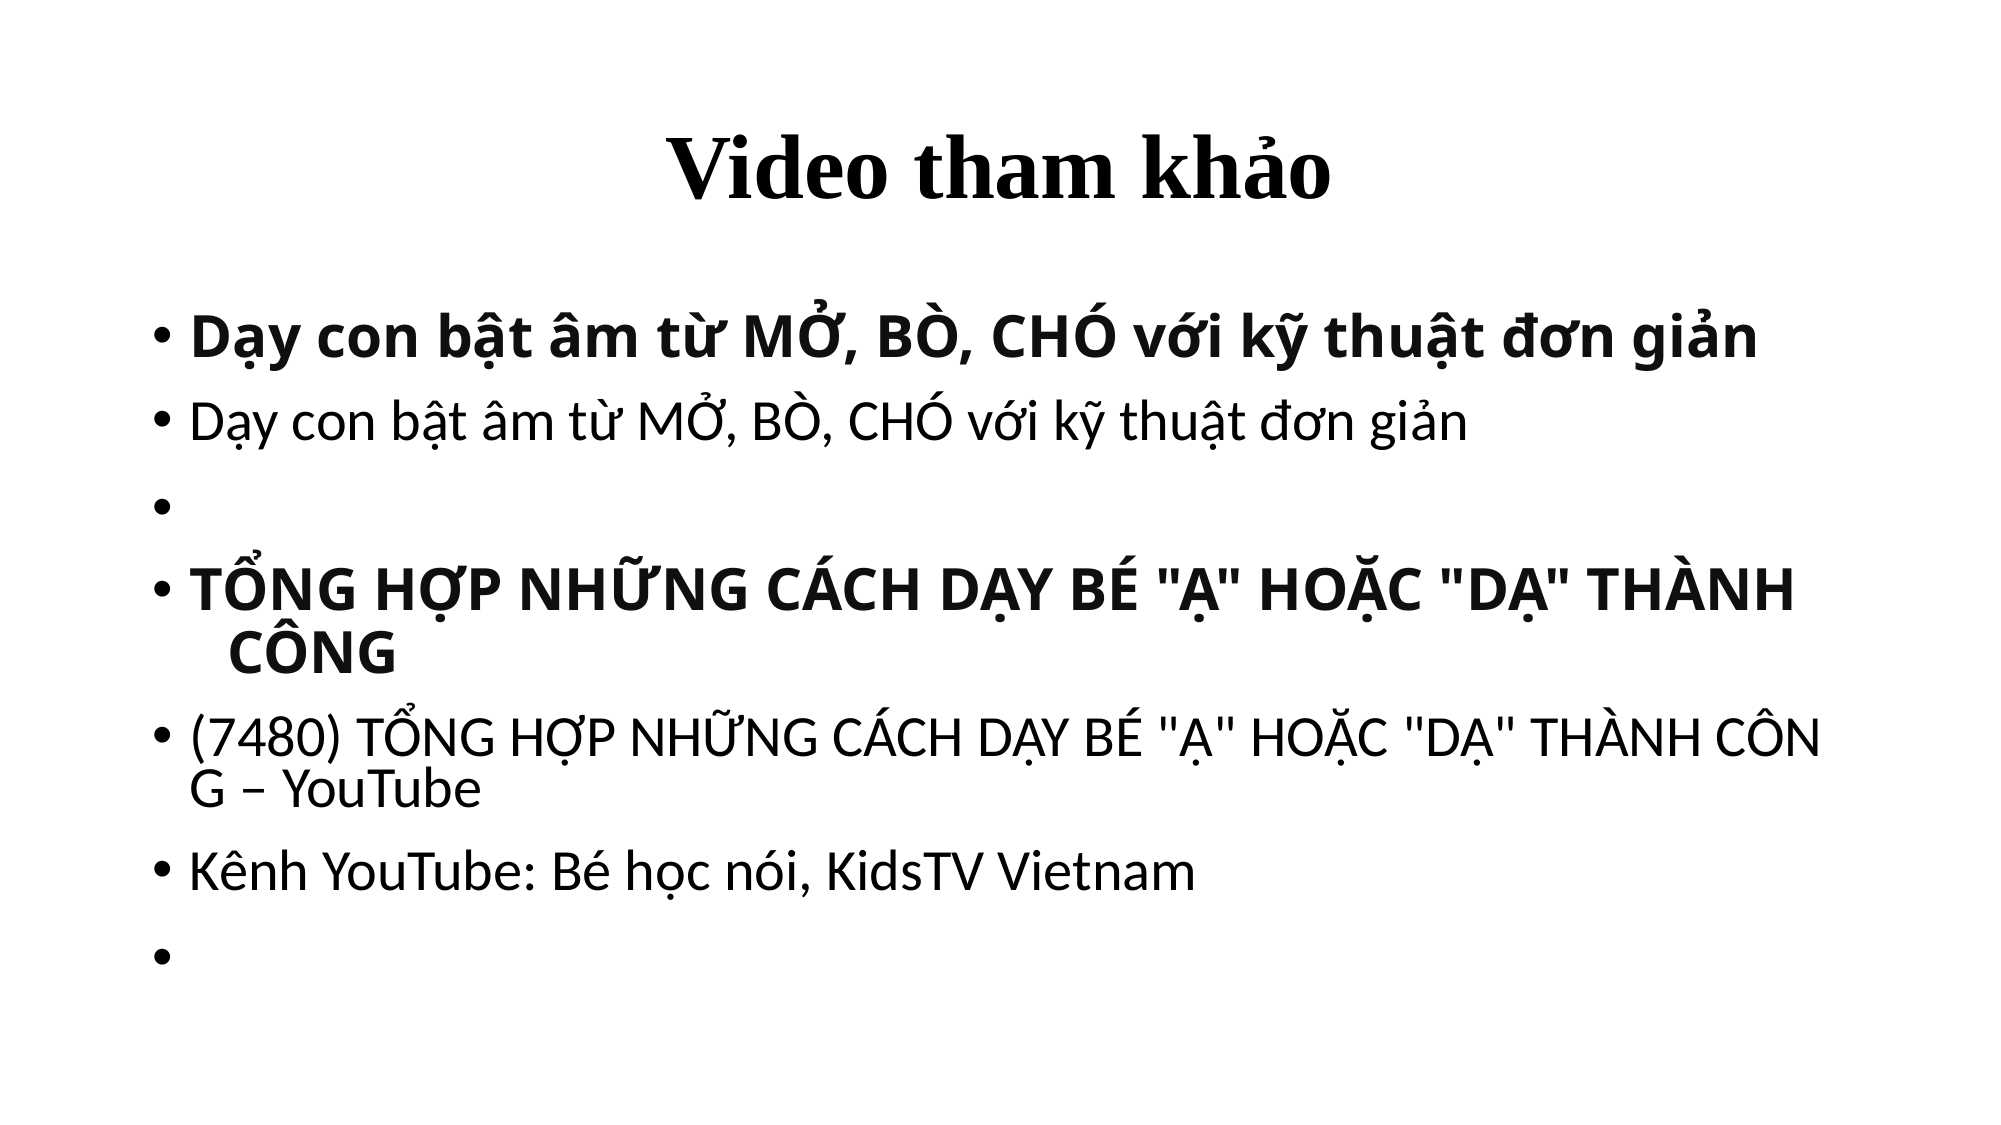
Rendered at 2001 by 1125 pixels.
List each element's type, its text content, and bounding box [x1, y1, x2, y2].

list Dạy con bật âm từ MỞ, BÒ, CHÓ với kỹ thuật đơn giản Dạy con bật âm từ MỞ, BÒ, CHÓ với kỹ thuật đơn giản TỔNG HỢP NHỮNG CÁCH DẠY BÉ "Ạ" HOẶC "DẠ" THÀNH CÔNG (7480) TỔNG HỢP NHỮNG CÁCH DẠY BÉ "Ạ" HOẶC "DẠ" THÀNH CÔNG – YouTube Kênh YouTube: Bé học nói, KidsTV Vietnam [137, 299, 1863, 1014]
title Video tham khảo [137, 59, 1863, 278]
